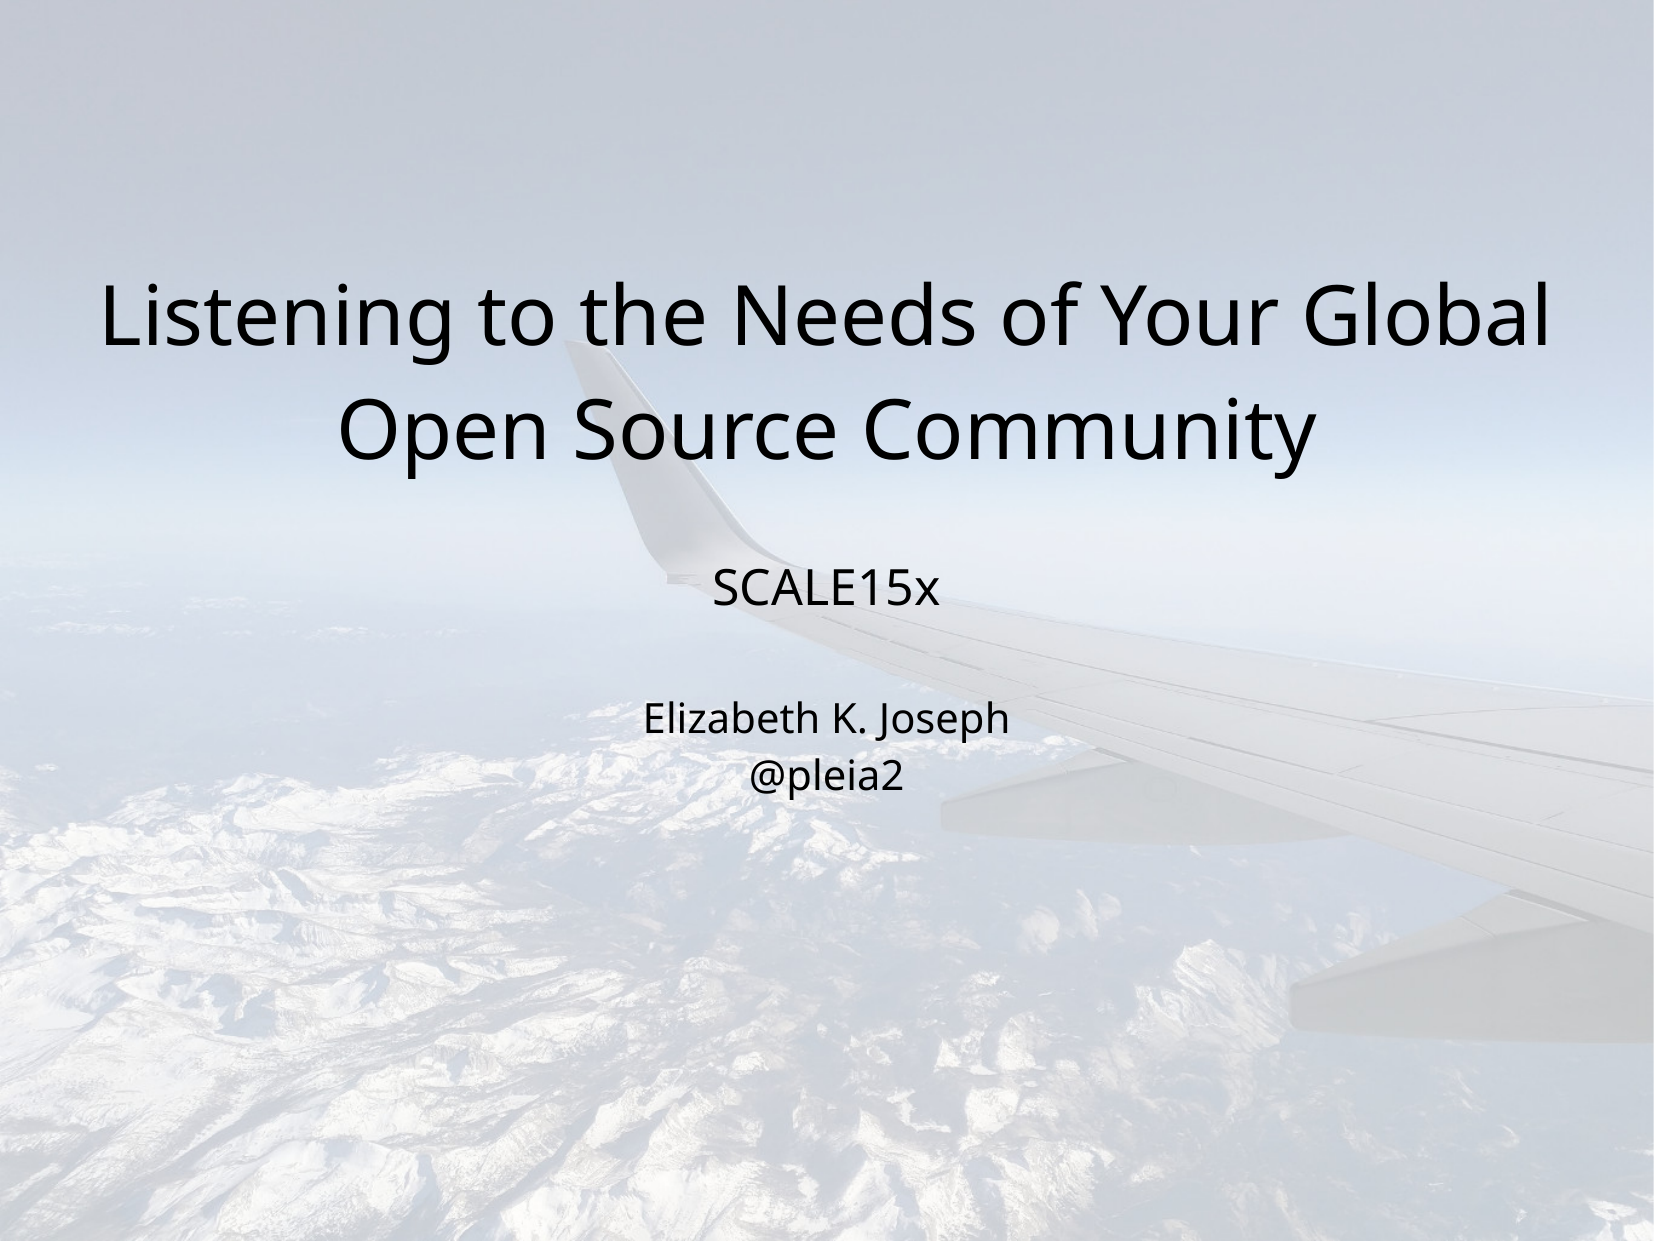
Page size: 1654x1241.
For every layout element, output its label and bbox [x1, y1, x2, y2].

picture [0, 0, 1654, 1241]
text_box [82, 49, 1571, 1010]
